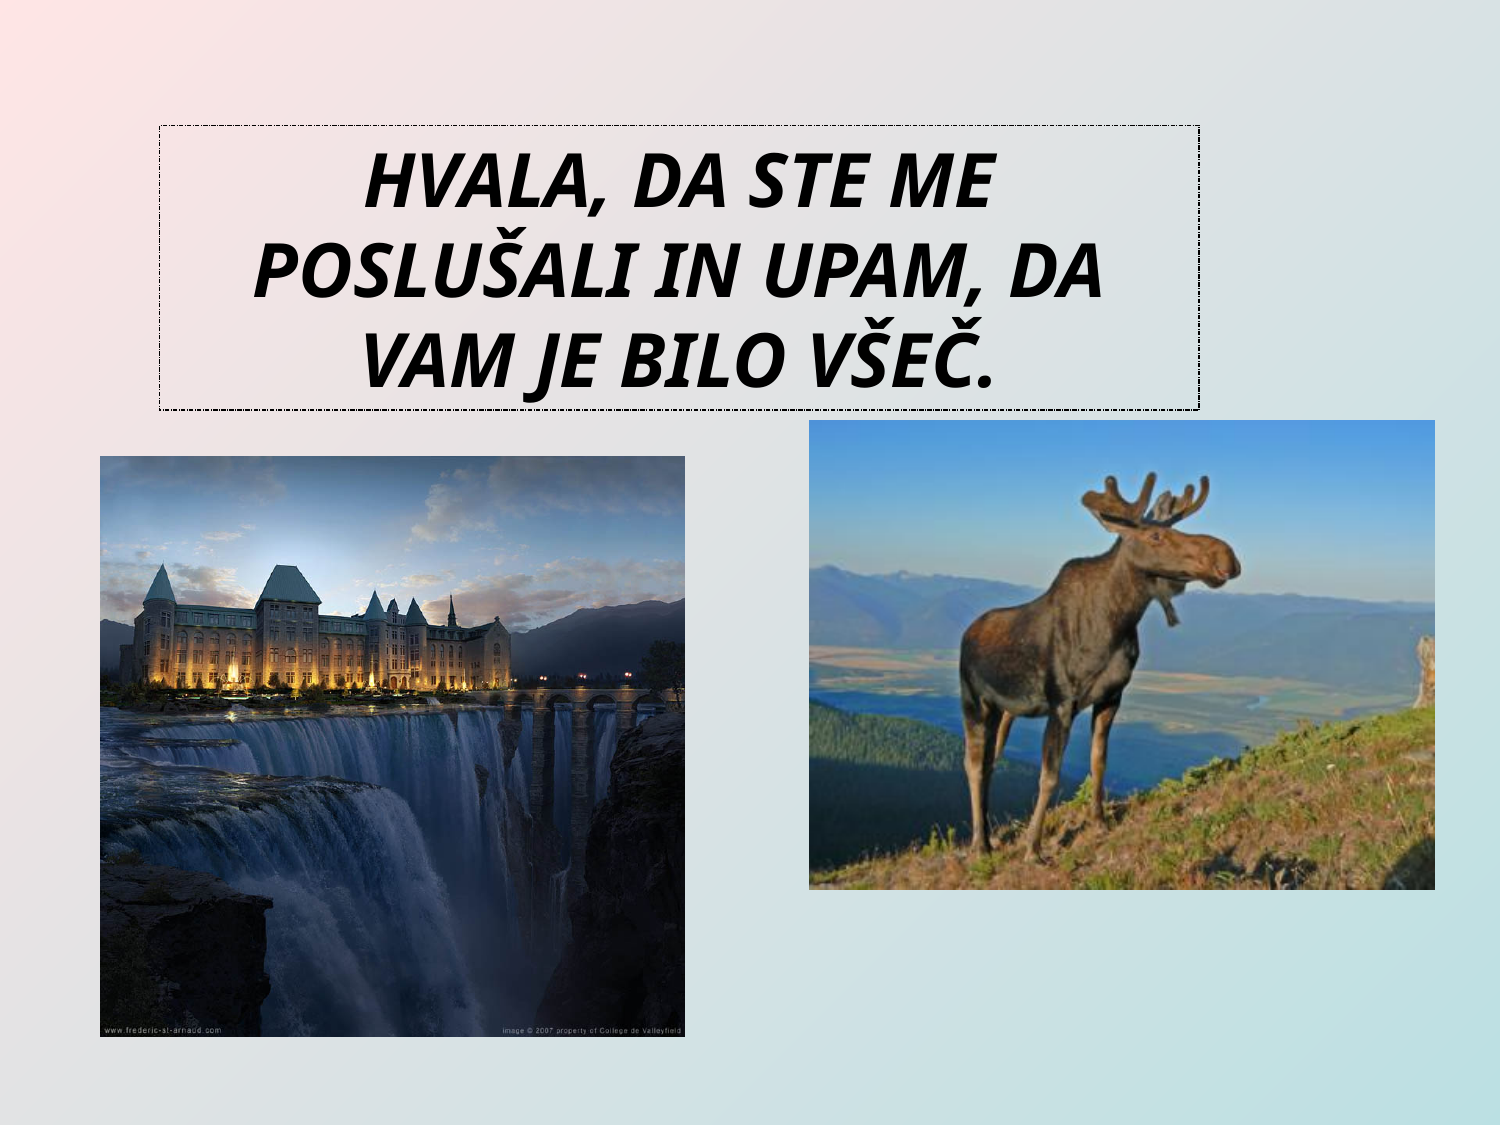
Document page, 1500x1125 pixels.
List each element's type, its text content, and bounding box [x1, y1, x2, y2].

picture [809, 420, 1435, 890]
text_box HVALA, DA STE ME POSLUŠALI IN UPAM, DA VAM JE BILO VŠEČ. [159, 125, 1199, 411]
picture [100, 456, 685, 1037]
